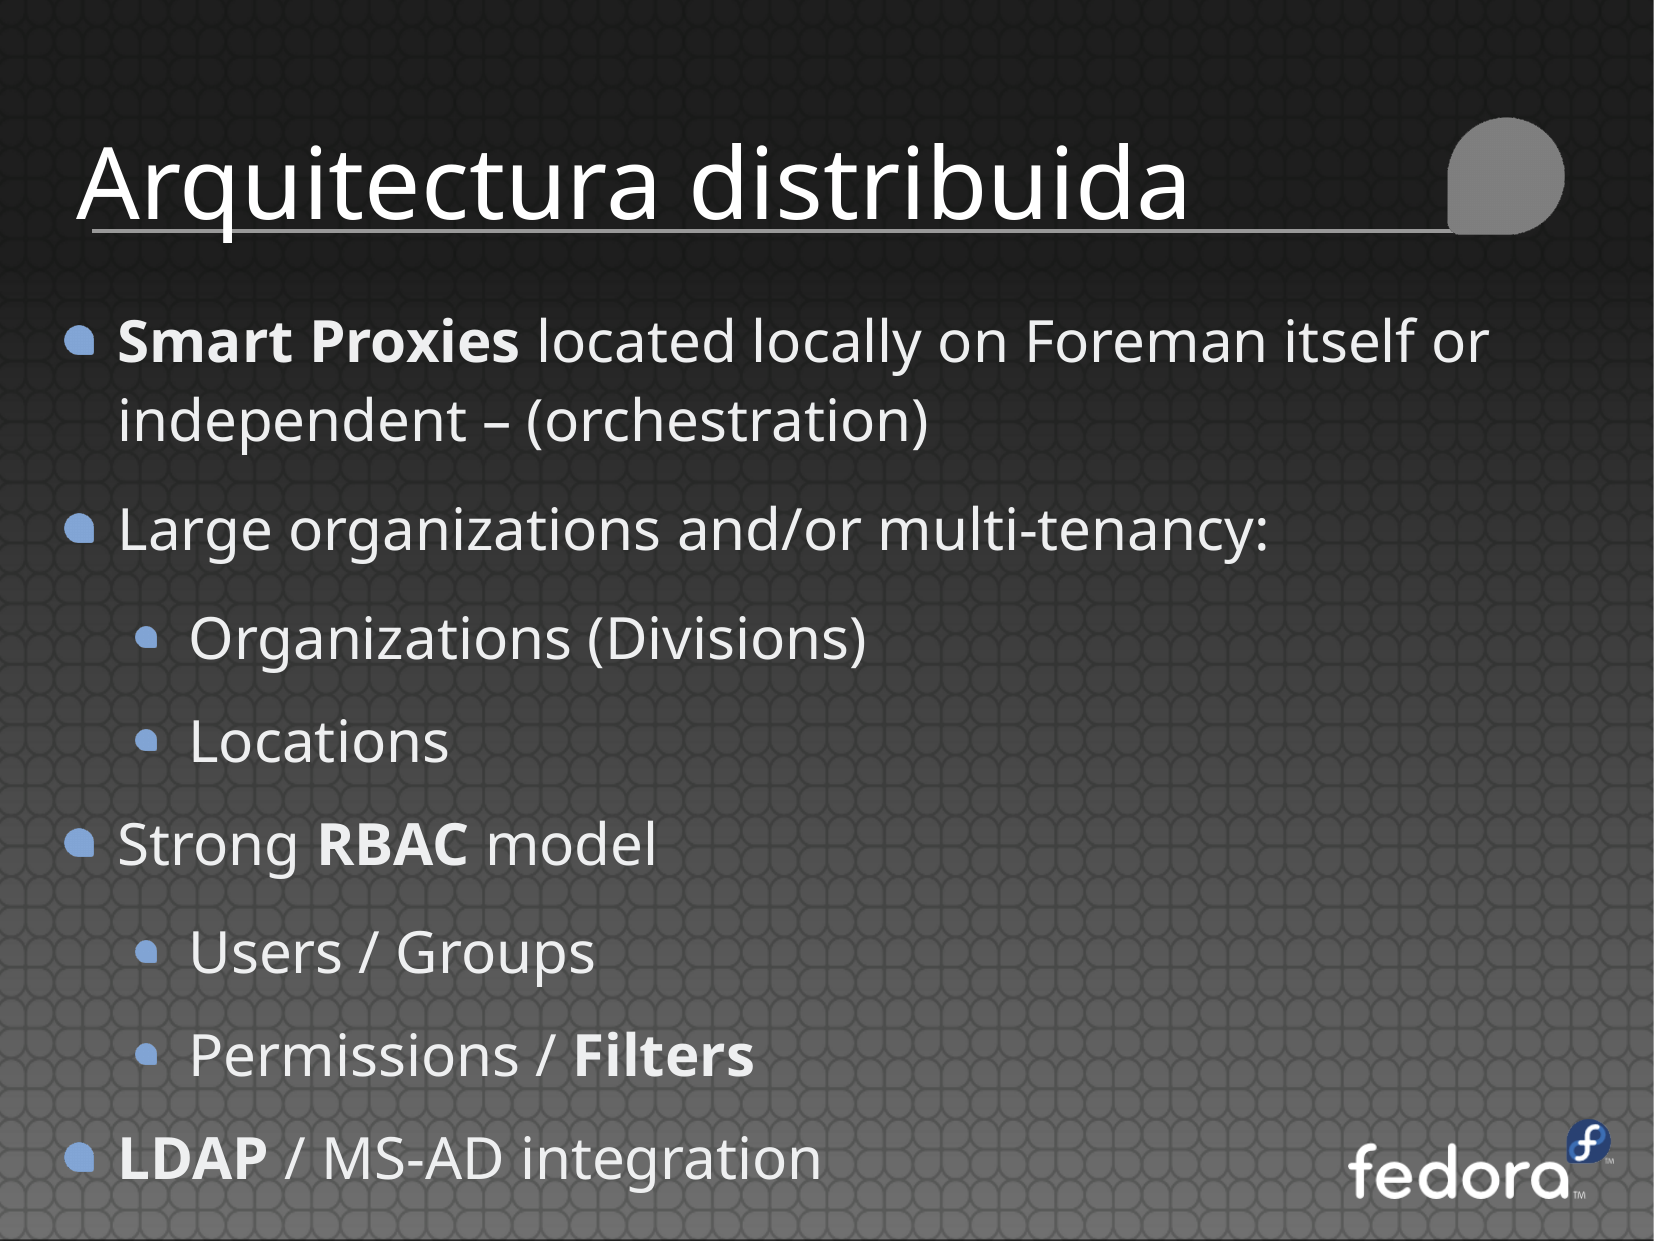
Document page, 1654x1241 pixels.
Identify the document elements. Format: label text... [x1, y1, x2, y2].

list Smart Proxies located locally on Foreman itself or independent – (orchestration) Large organizations and/or multi-tenancy: Organizations (Divisions) Locations Strong RBAC model Users / Groups Permissions / Filters LDAP / MS-AD integration [46, 300, 1536, 1181]
title Arquitectura distribuida [76, 112, 1566, 249]
picture [0, 0, 1654, 1241]
